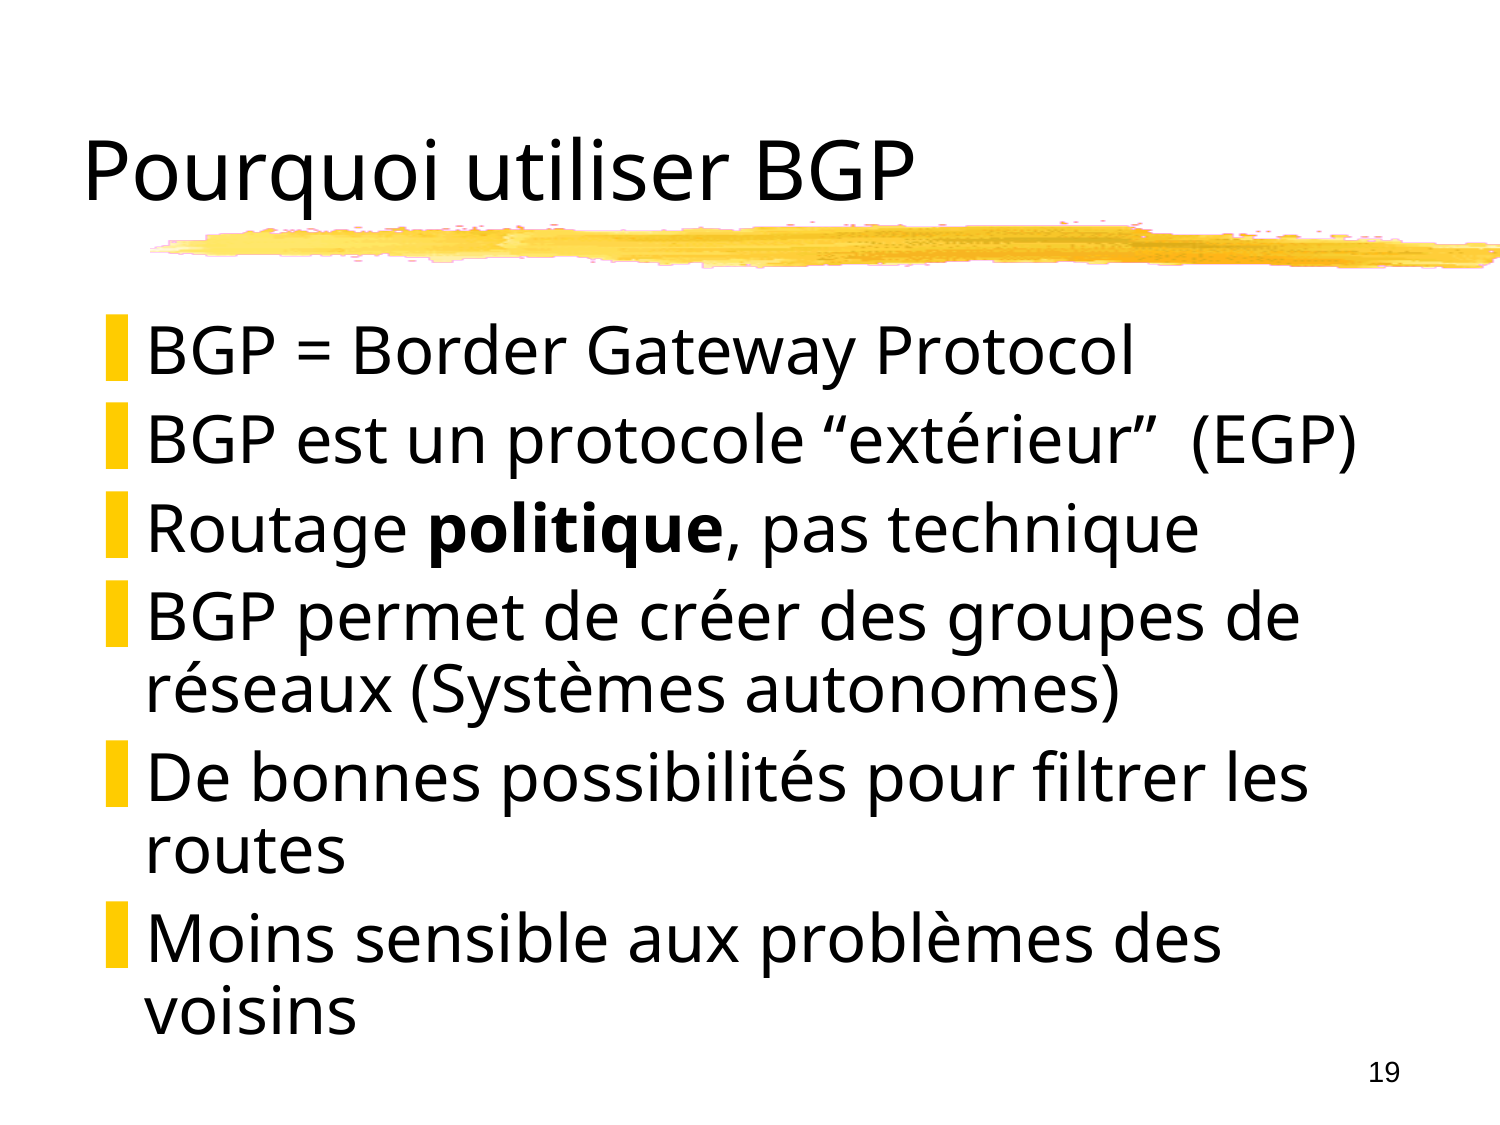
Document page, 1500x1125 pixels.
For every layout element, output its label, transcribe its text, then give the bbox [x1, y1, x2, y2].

title Pourquoi utiliser BGP [66, 37, 1342, 225]
picture [150, 215, 1500, 279]
list BGP = Border Gateway Protocol BGP est un protocole “extérieur” (EGP)‏ Routage politique, pas technique BGP permet de créer des groupes de réseaux (Systèmes autonomes)‏ De bonnes possibilités pour filtrer les routes Moins sensible aux problèmes des voisins [74, 309, 1417, 1125]
